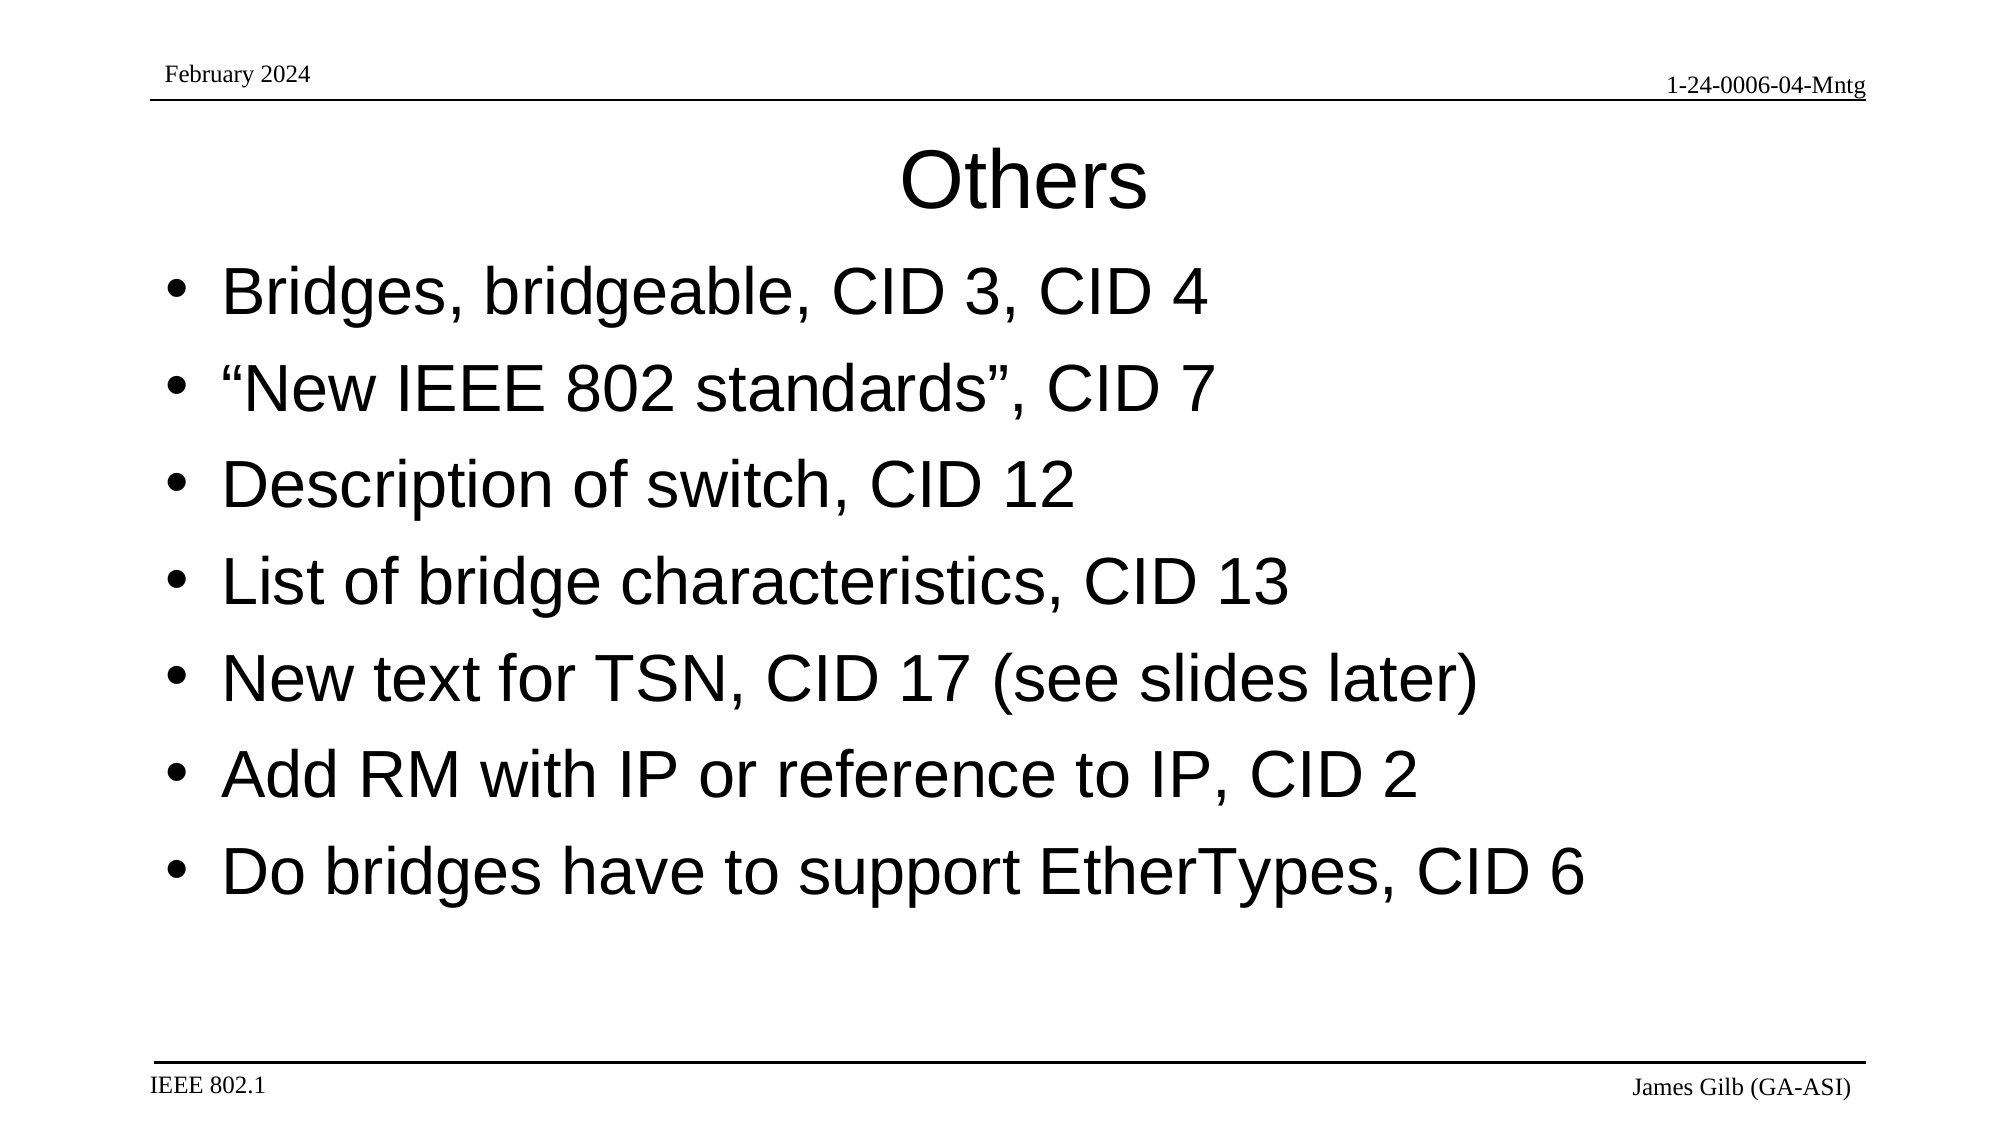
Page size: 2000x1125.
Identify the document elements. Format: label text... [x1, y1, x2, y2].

list Bridges, bridgeable, CID 3, CID 4 “New IEEE 802 standards”, CID 7 Description of switch, CID 12 List of bridge characteristics, CID 13 New text for TSN, CID 17 (see slides later) Add RM with IP or reference to IP, CID 2 Do bridges have to support EtherTypes, CID 6 [149, 239, 1900, 1051]
title Others [149, 112, 1900, 238]
